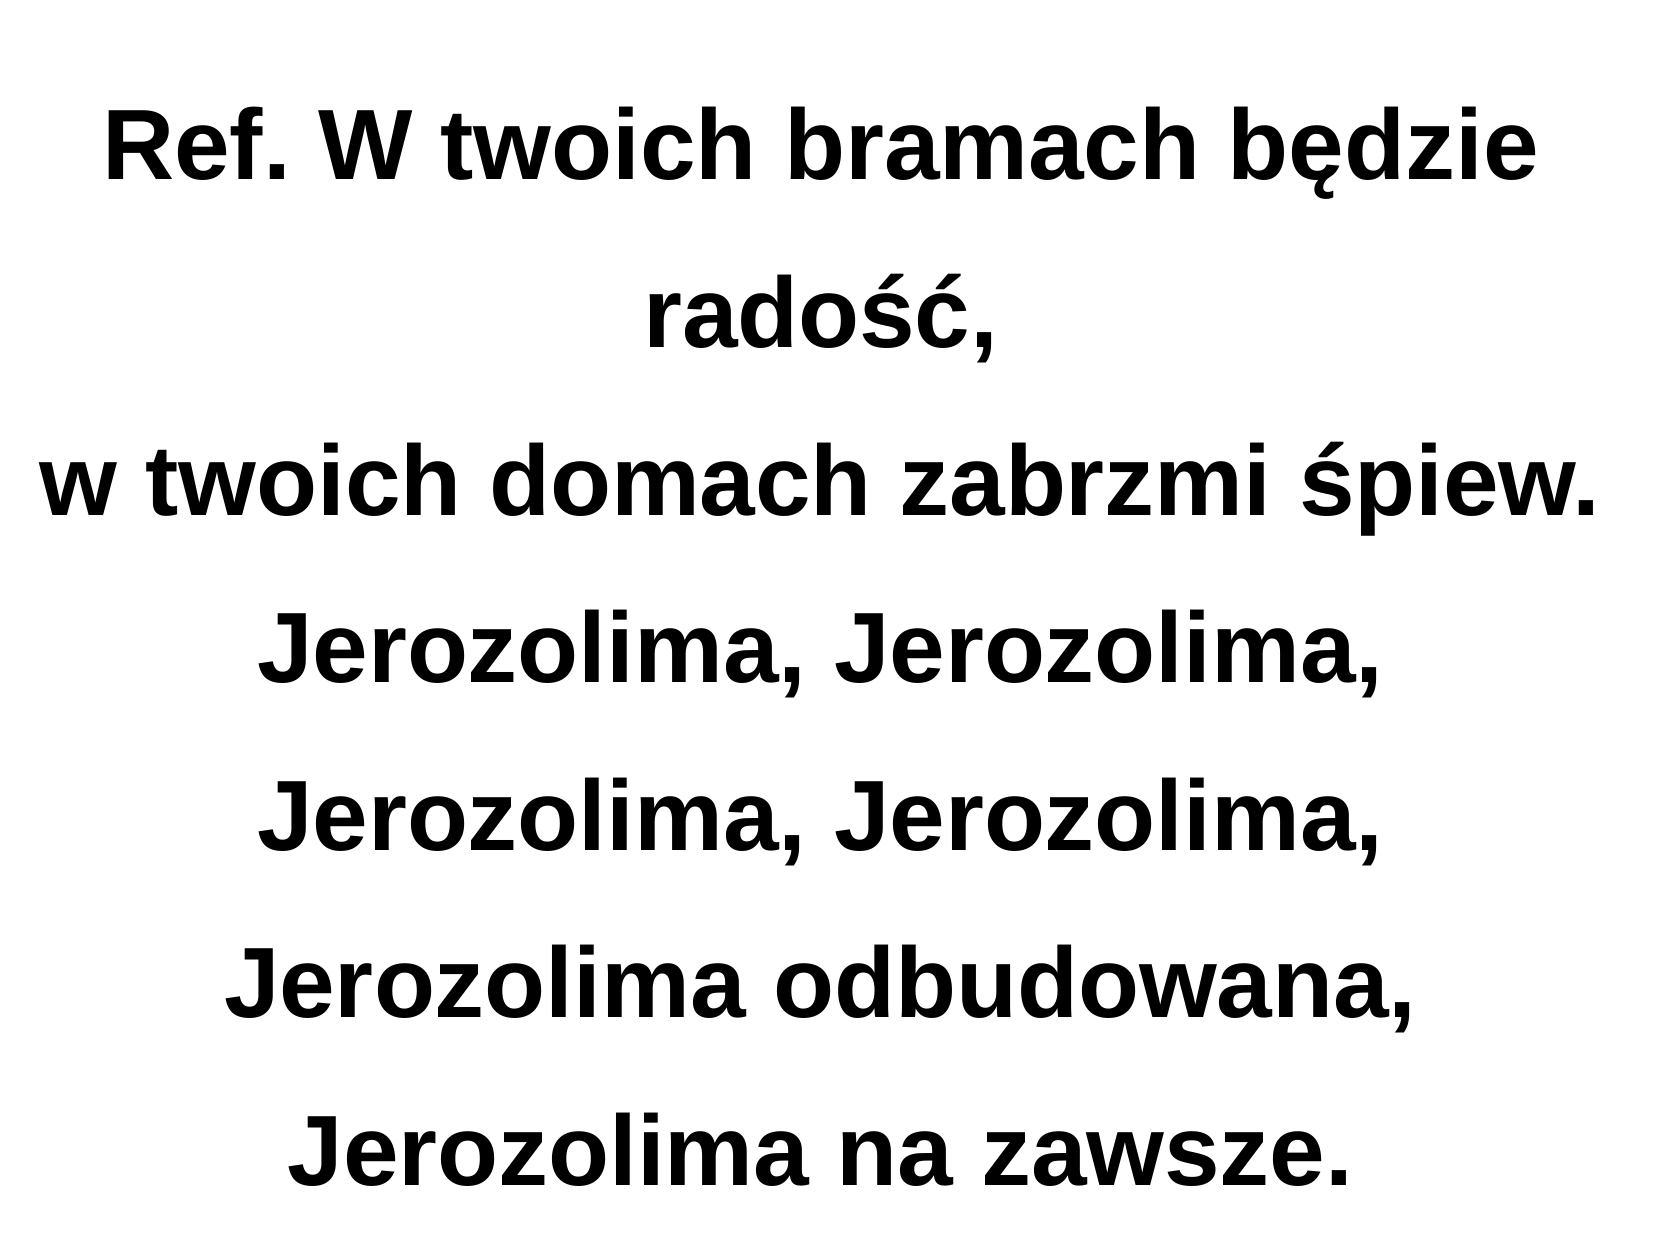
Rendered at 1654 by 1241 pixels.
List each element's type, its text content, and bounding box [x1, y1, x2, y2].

subtitle Ref. W twoich bramach będzie radość, w twoich domach zabrzmi śpiew. Jerozolima, Jerozolima, Jerozolima, Jerozolima, Jerozolima odbudowana, Jerozolima na zawsze. [0, 0, 1642, 1241]
